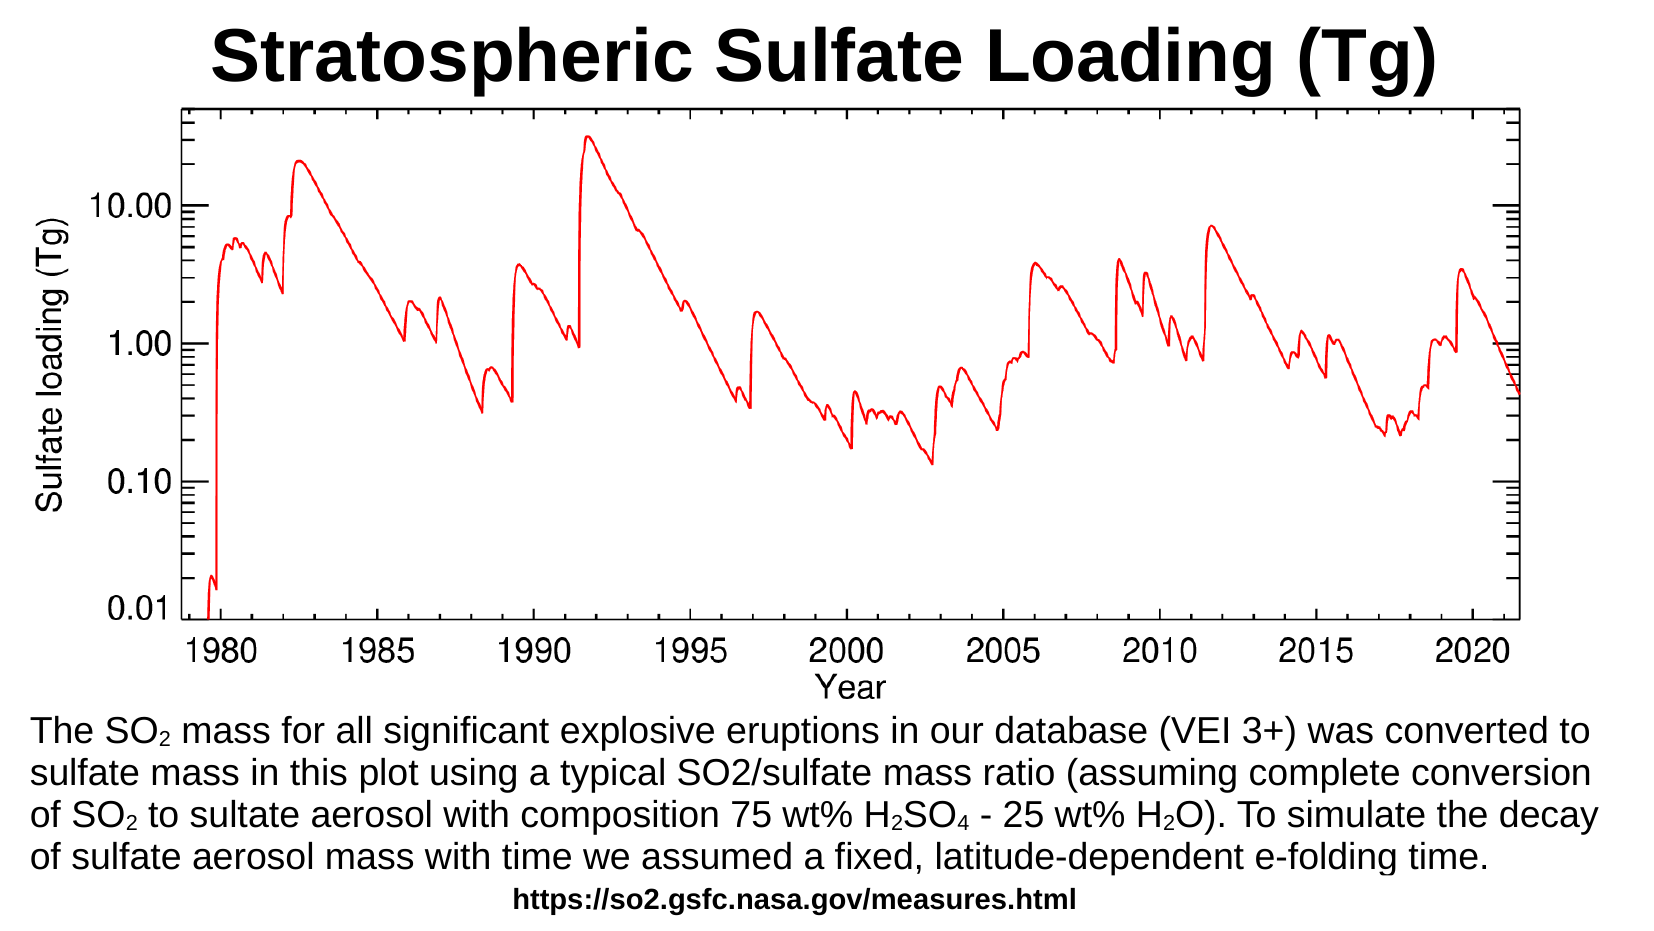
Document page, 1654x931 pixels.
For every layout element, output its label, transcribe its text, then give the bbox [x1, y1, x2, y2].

picture [35, 107, 1521, 699]
title Stratospheric Sulfate Loading (Tg) [0, 5, 1651, 106]
text_box https://so2.gsfc.nasa.gov/measures.html [60, 875, 1531, 924]
text_box The SO2 mass for all significant explosive eruptions in our database (VEI 3+) was converted to sulfate mass in this plot using a typical SO2/sulfate mass ratio (assuming complete conversion of SO2 to sultate aerosol with composition 75 wt% H2SO4 - 25 wt% H2O). To simulate the decay of sulfate aerosol mass with time we assumed a fixed, latitude-dependent e-folding time. [15, 702, 1636, 886]
